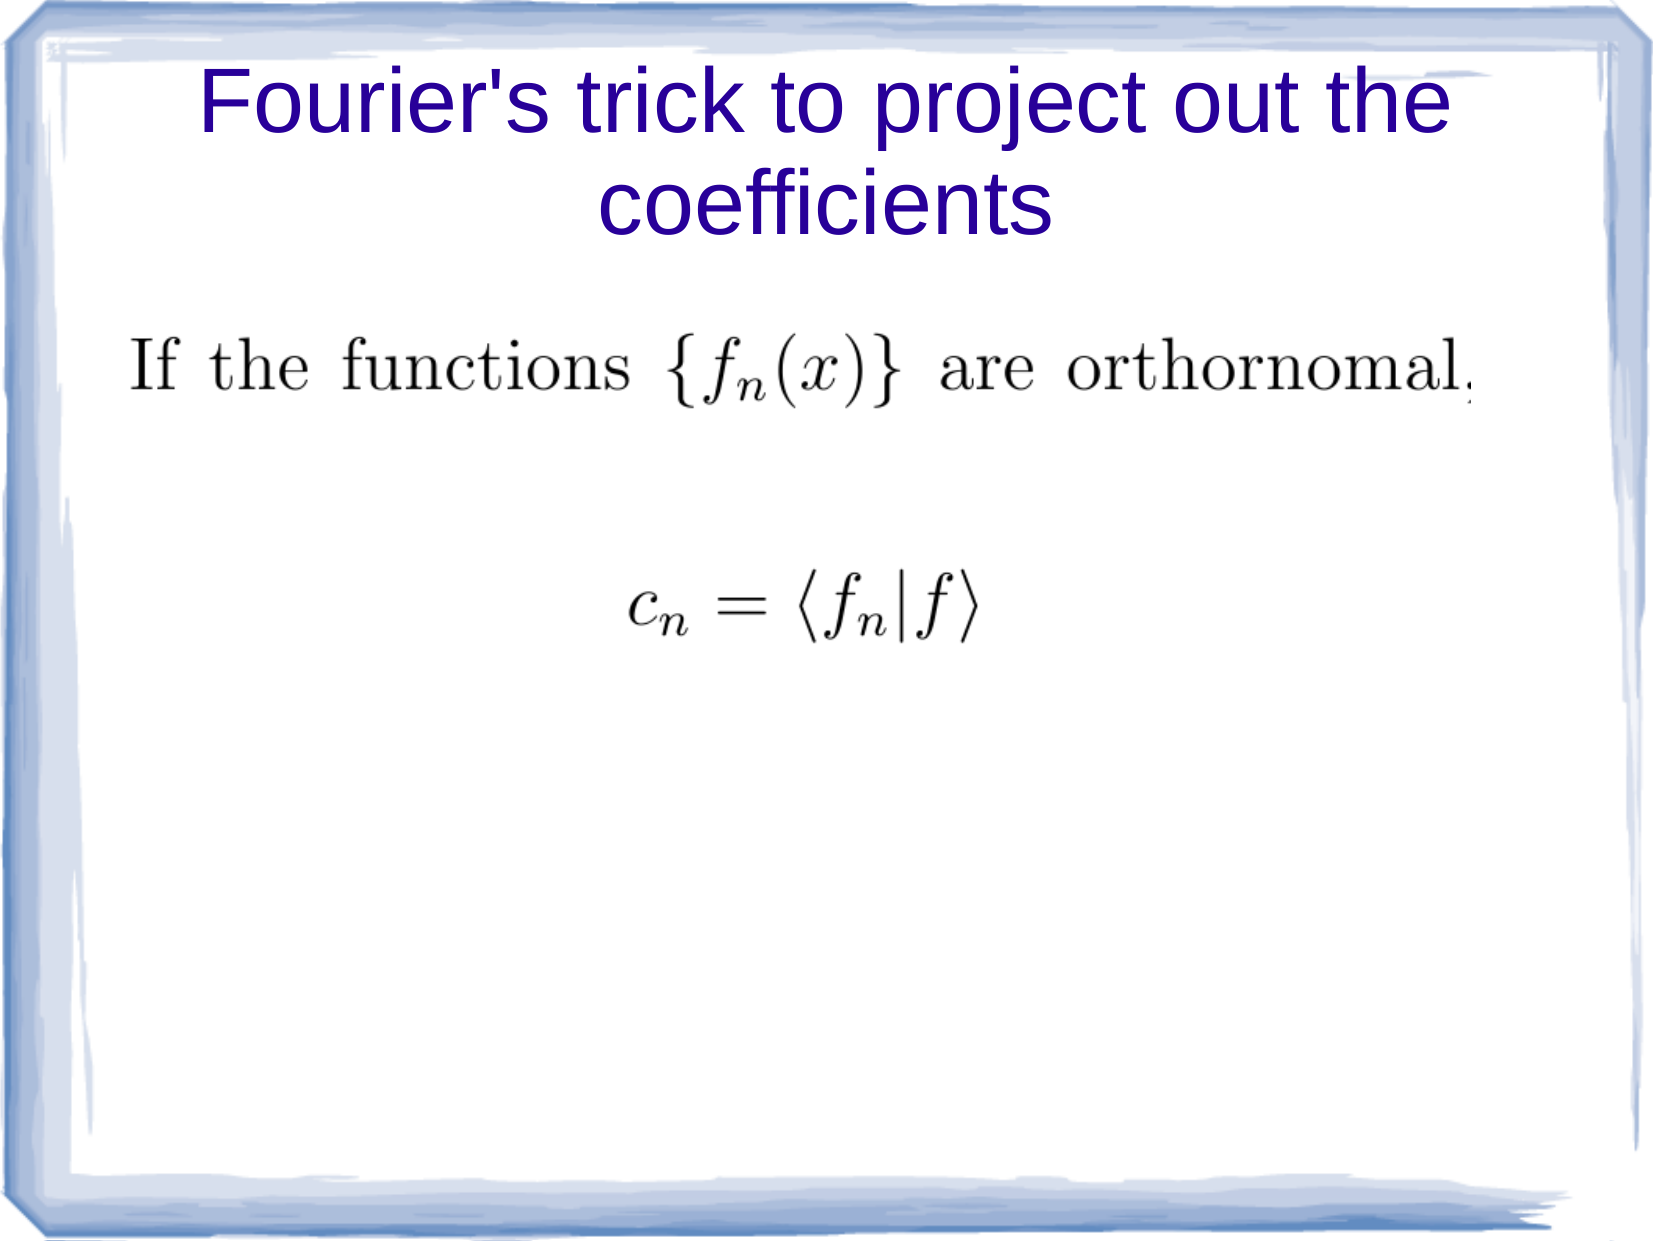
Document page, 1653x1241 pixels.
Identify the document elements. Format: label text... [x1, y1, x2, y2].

title Fourier's trick to project out the coefficients [82, 49, 1571, 257]
picture [0, 0, 1653, 1241]
